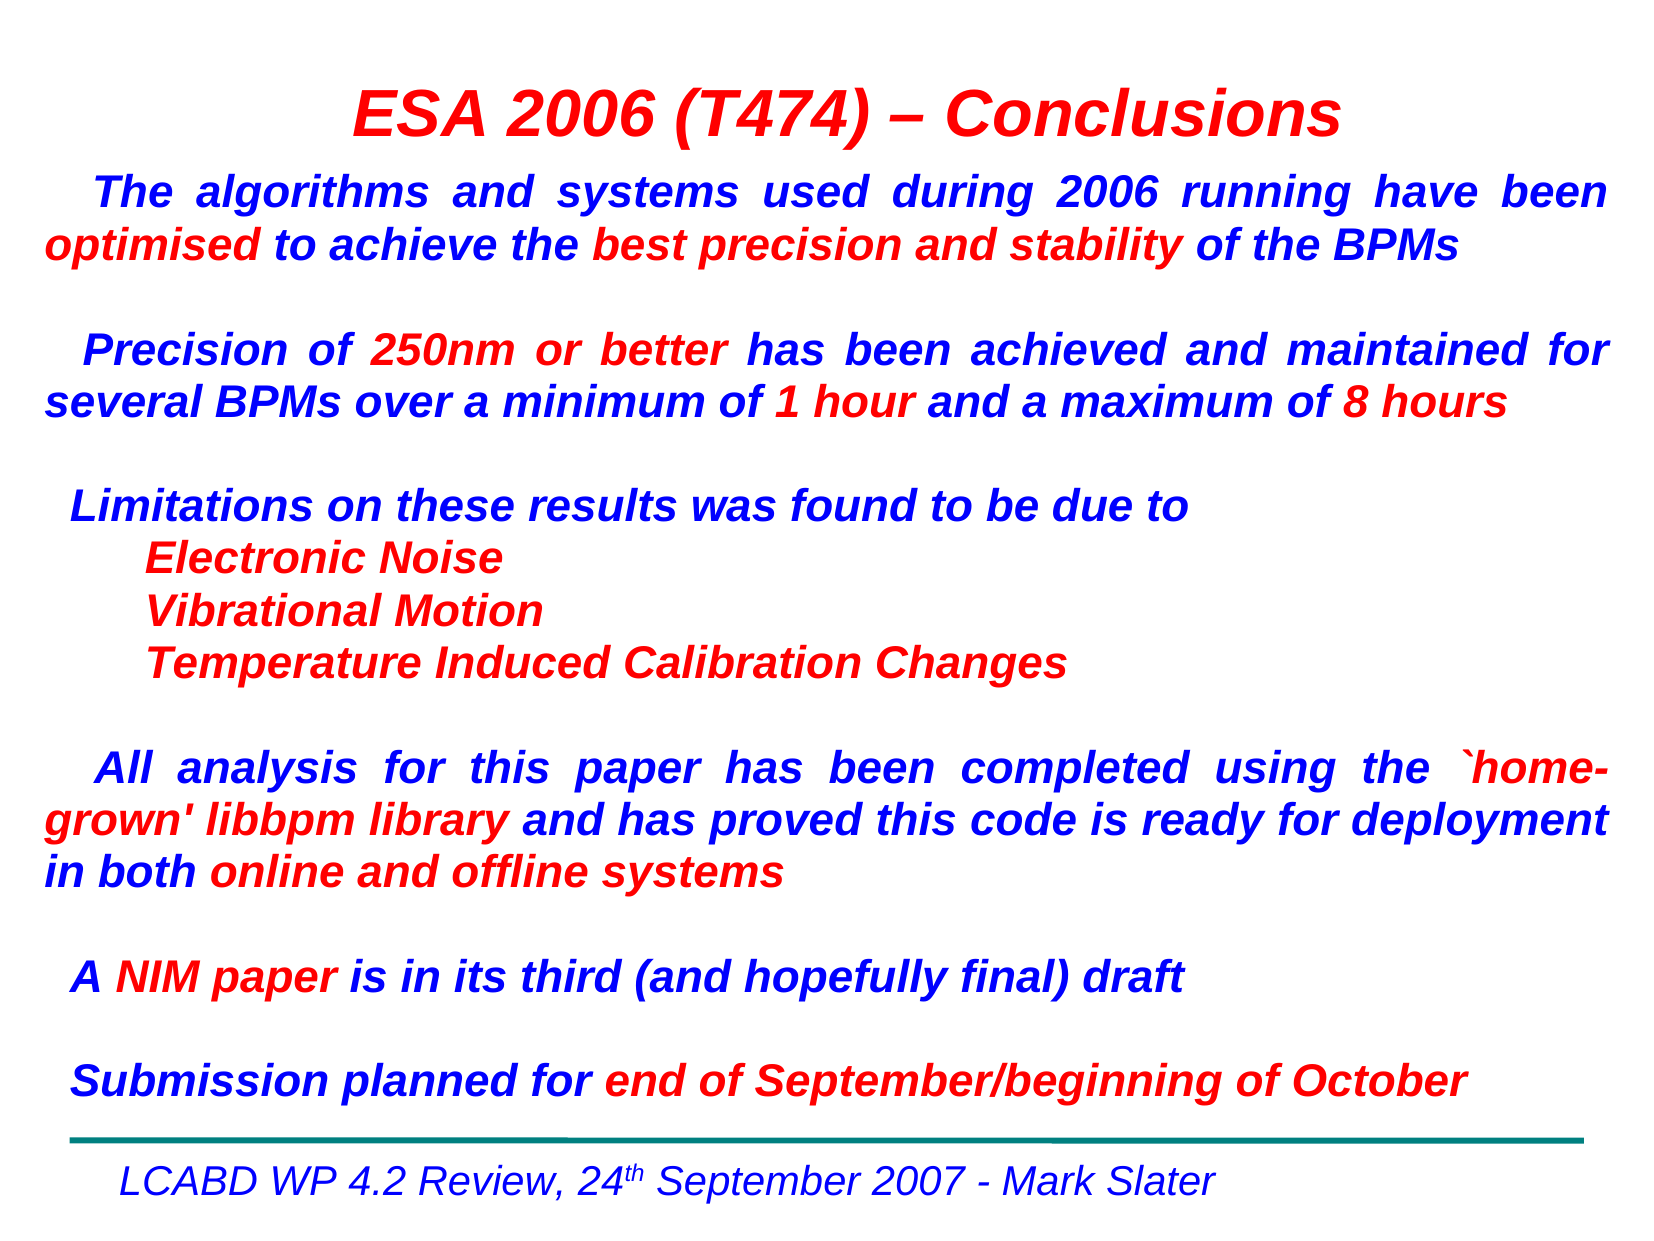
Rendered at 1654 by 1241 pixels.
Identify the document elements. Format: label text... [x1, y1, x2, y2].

text_box The algorithms and systems used during 2006 running have been optimised to achieve the best precision and stability of the BPMs Precision of 250nm or better has been achieved and maintained for several BPMs over a minimum of 1 hour and a maximum of 8 hours Limitations on these results was found to be due to Electronic Noise Vibrational Motion Temperature Induced Calibration Changes All analysis for this paper has been completed using the `home-grown' libbpm library and has proved this code is ready for deployment in both online and offline systems A NIM paper is in its third (and hopefully final) draft Submission planned for end of September/beginning of October [29, 153, 1625, 1123]
text_box ESA 2006 (T474) – Conclusions [352, 74, 1346, 152]
text_box LCABD WP 4.2 Review, 24th September 2007 - Mark Slater [118, 1156, 1566, 1204]
